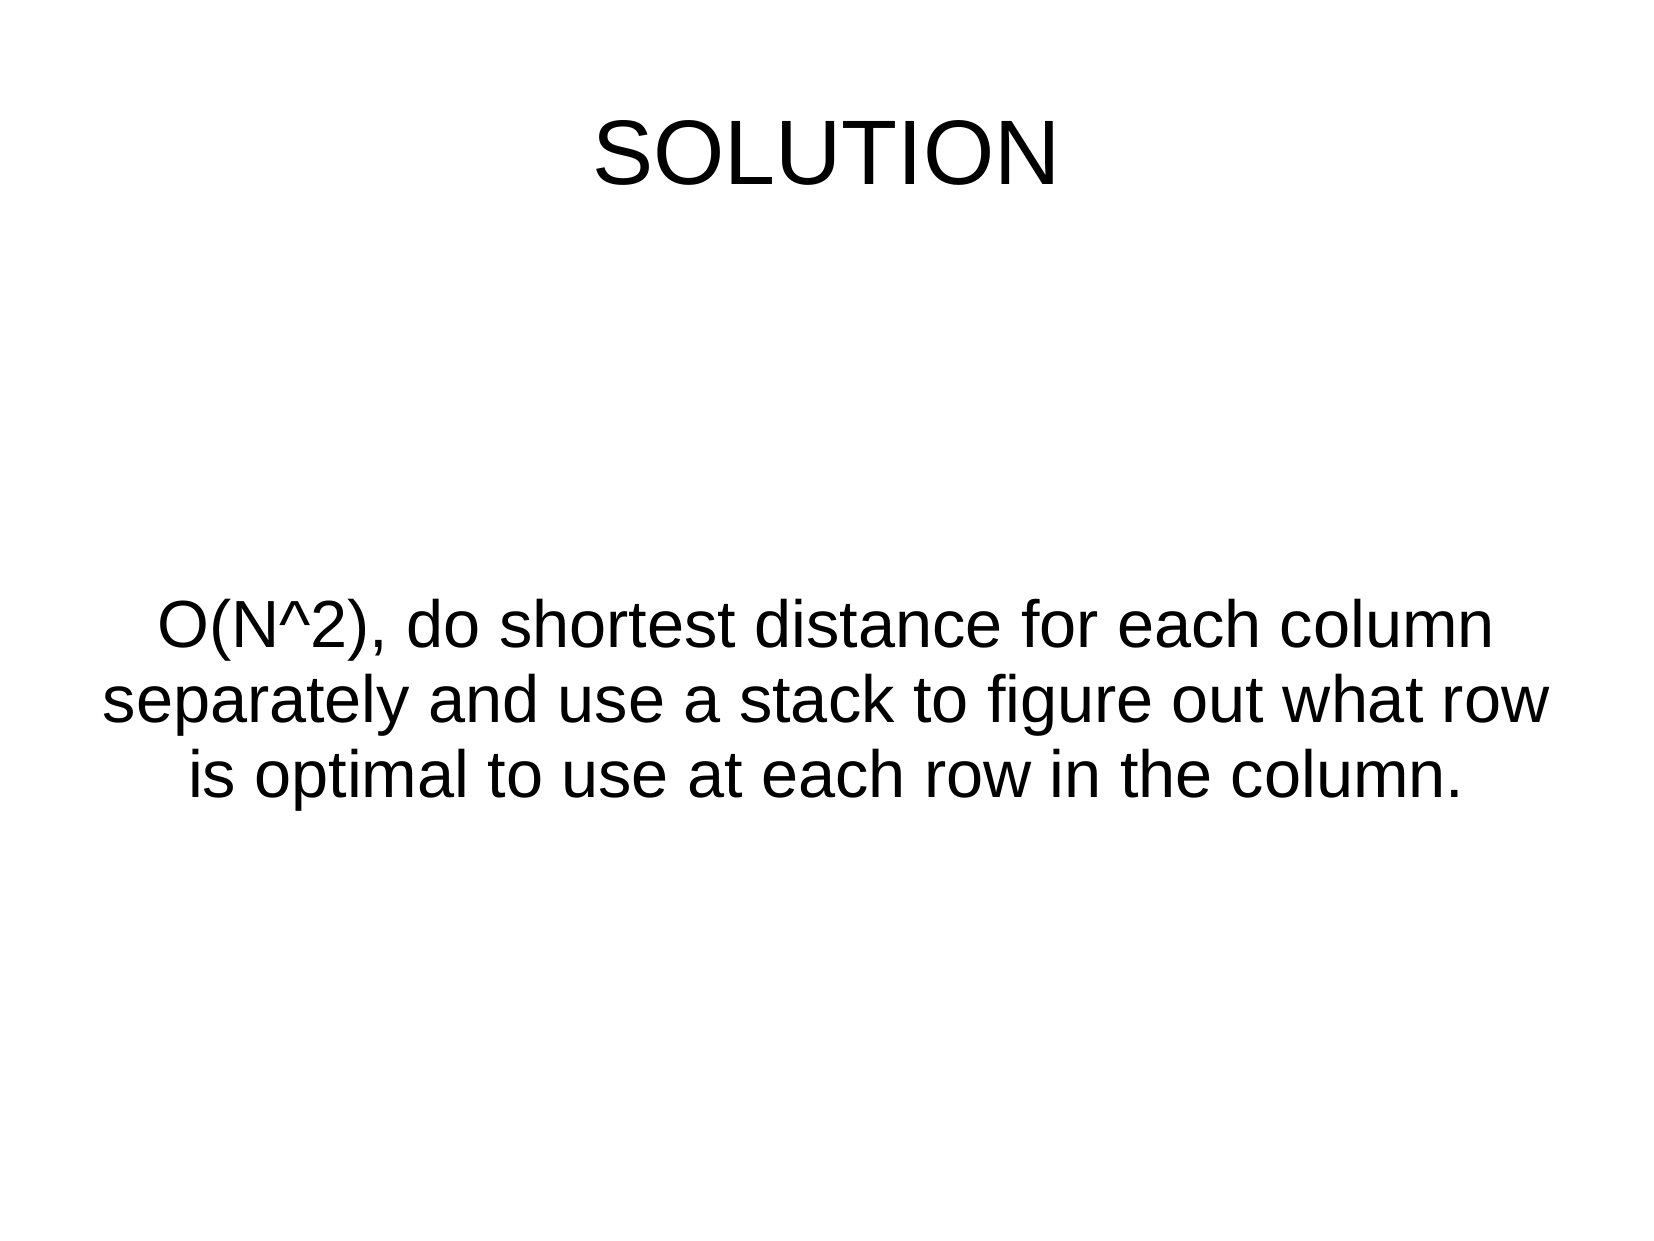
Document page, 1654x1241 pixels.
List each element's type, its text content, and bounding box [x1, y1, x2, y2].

subtitle O(N^2), do shortest distance for each column separately and use a stack to figure out what row is optimal to use at each row in the column. [82, 297, 1571, 1102]
title SOLUTION [82, 56, 1571, 250]
